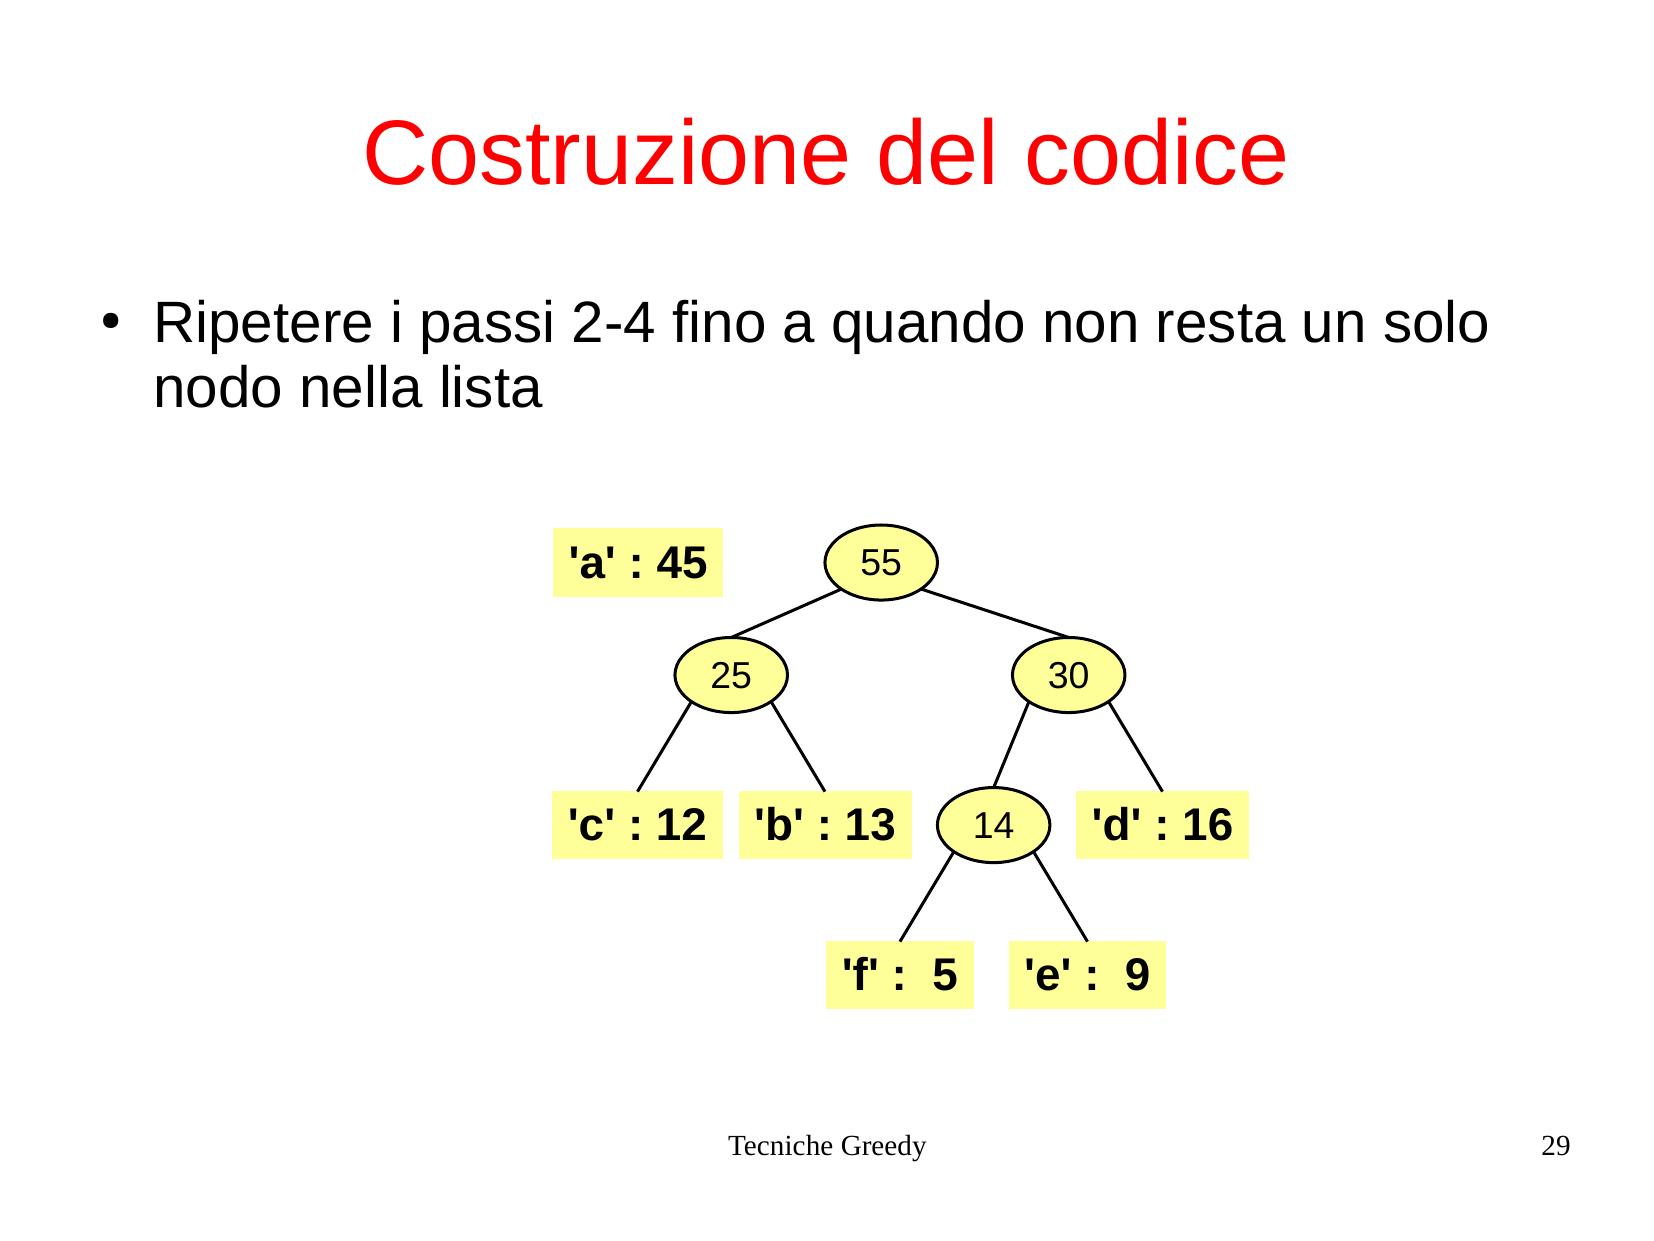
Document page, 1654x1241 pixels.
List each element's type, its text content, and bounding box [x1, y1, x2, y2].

text_box 'd' : 16 [1076, 791, 1249, 859]
text_box 'b' : 13 [739, 791, 911, 859]
text_box 55 [824, 525, 938, 601]
text_box 14 [937, 787, 1050, 863]
text_box 30 [1012, 637, 1126, 713]
text_box 'c' : 12 [553, 791, 723, 859]
text_box 25 [674, 637, 788, 713]
text_box 'f' : 5 [826, 941, 973, 1009]
title Costruzione del codice [82, 49, 1571, 257]
text_box 'a' : 45 [553, 529, 723, 596]
text_box 'e' : 9 [1009, 941, 1166, 1009]
list Ripetere i passi 2-4 fino a quando non resta un solo nodo nella lista [82, 290, 1571, 1109]
